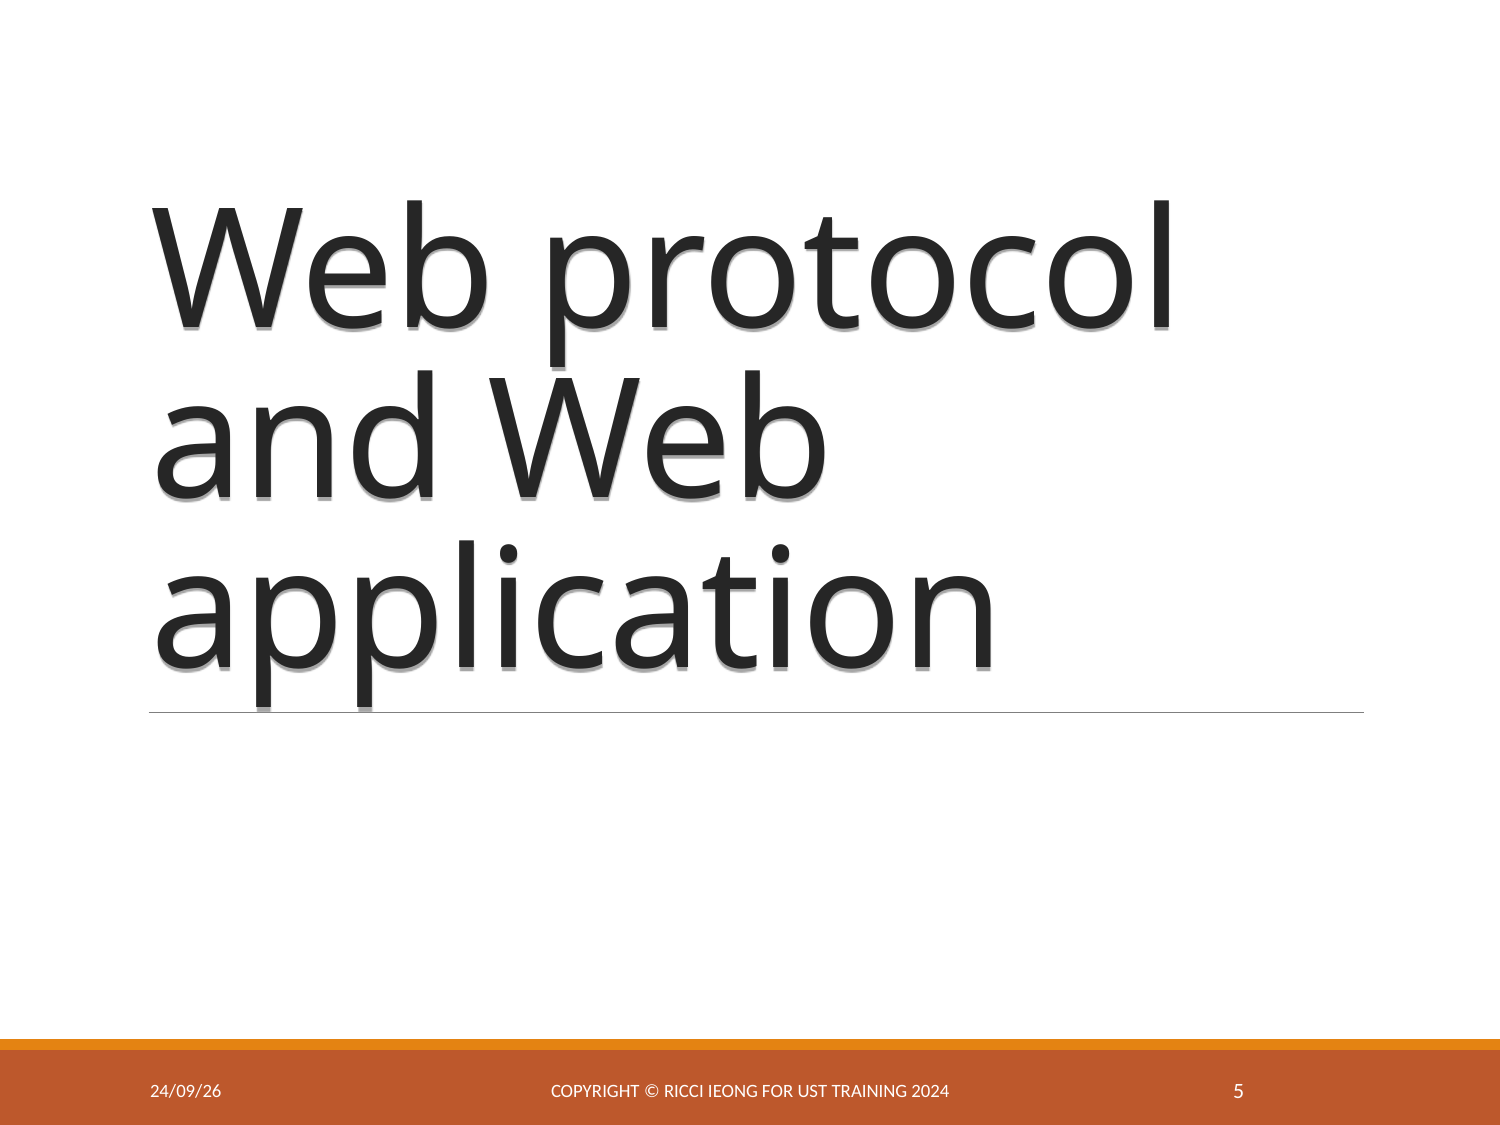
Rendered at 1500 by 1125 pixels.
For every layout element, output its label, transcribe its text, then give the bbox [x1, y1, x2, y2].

slide_number 19/3/2025 [135, 1059, 440, 1120]
footer Copyright © Ricci IEONG for UST training 2024 [453, 1059, 1047, 1120]
slide_number 5 [1218, 1059, 1380, 1120]
title Web protocol and Web application [135, 124, 1373, 710]
